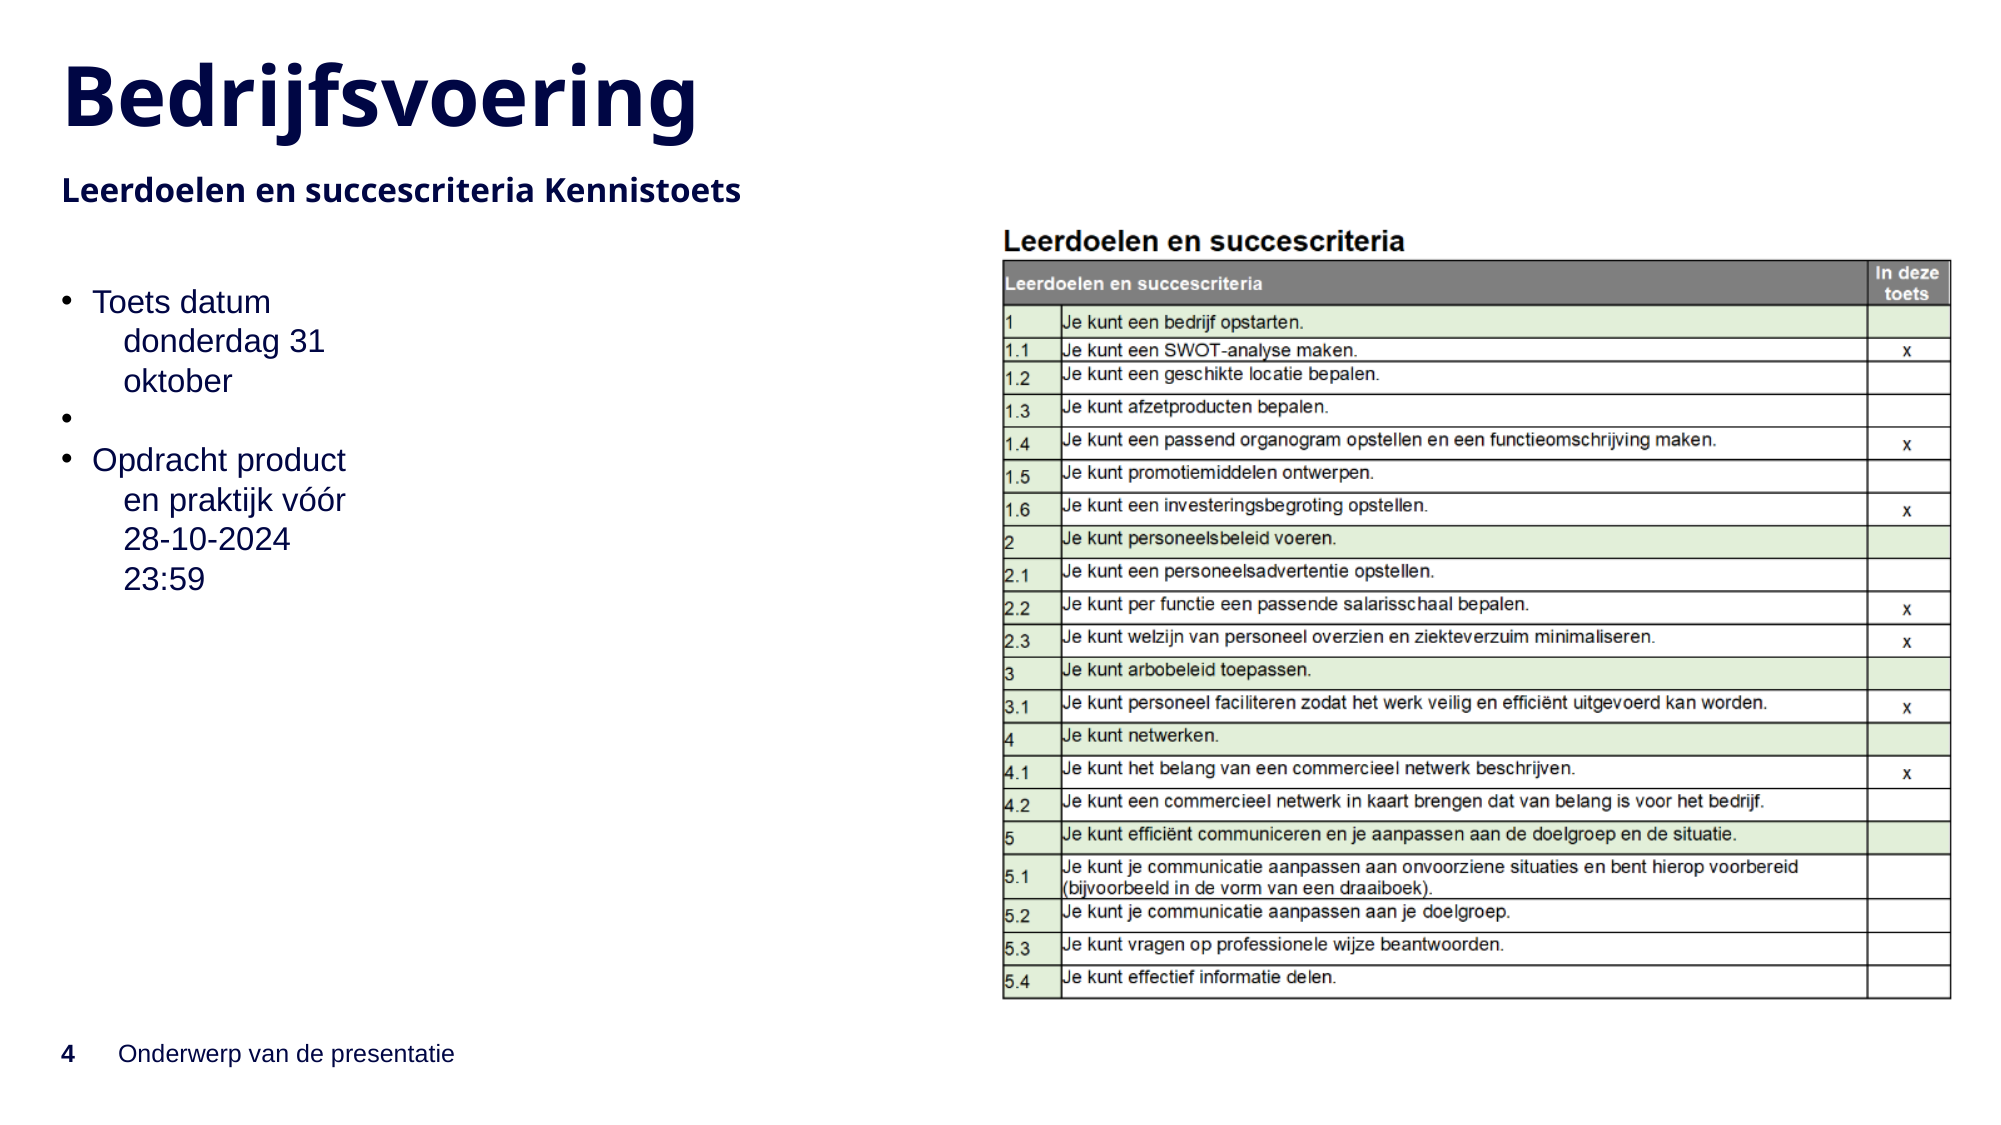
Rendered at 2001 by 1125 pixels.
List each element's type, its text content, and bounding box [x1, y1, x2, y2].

title Bedrijfsvoering Leerdoelen en succescriteria Kennistoets [60, 48, 986, 240]
text_box Onderwerp van de presentatie [118, 1037, 987, 1074]
picture [985, 195, 1999, 1022]
list Toets datum donderdag 31 oktober Opdracht product en praktijk vóór 28-10-2024 23:59 [60, 280, 985, 1006]
text_box ‹nr.› [60, 1037, 113, 1074]
